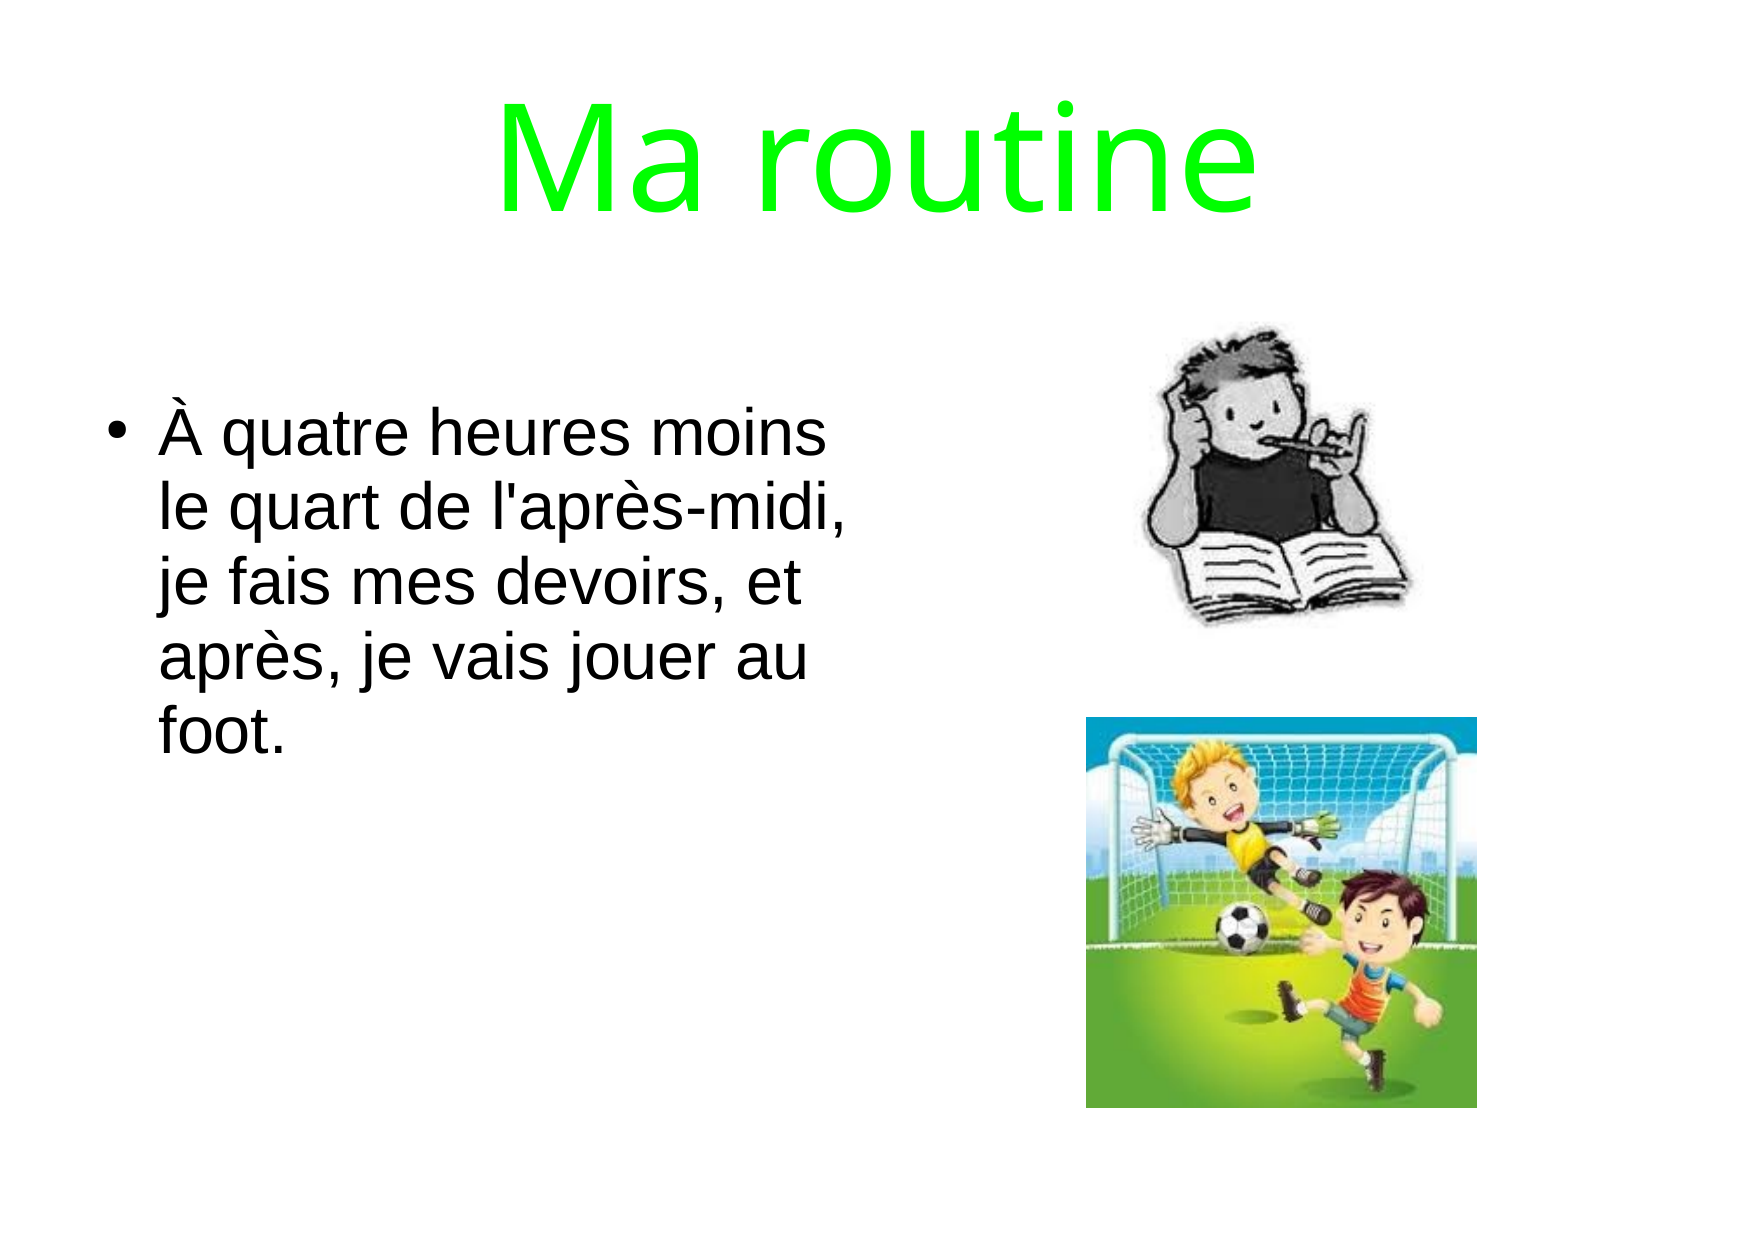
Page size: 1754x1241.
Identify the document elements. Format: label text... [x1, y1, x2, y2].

title Ma routine [87, 49, 1667, 257]
picture [1086, 729, 1477, 1109]
picture [1115, 722, 1127, 726]
list À quatre heures moins le quart de l'après-midi, je fais mes devoirs, et après, je vais jouer au foot. [87, 290, 858, 1109]
picture [1021, 290, 1543, 681]
